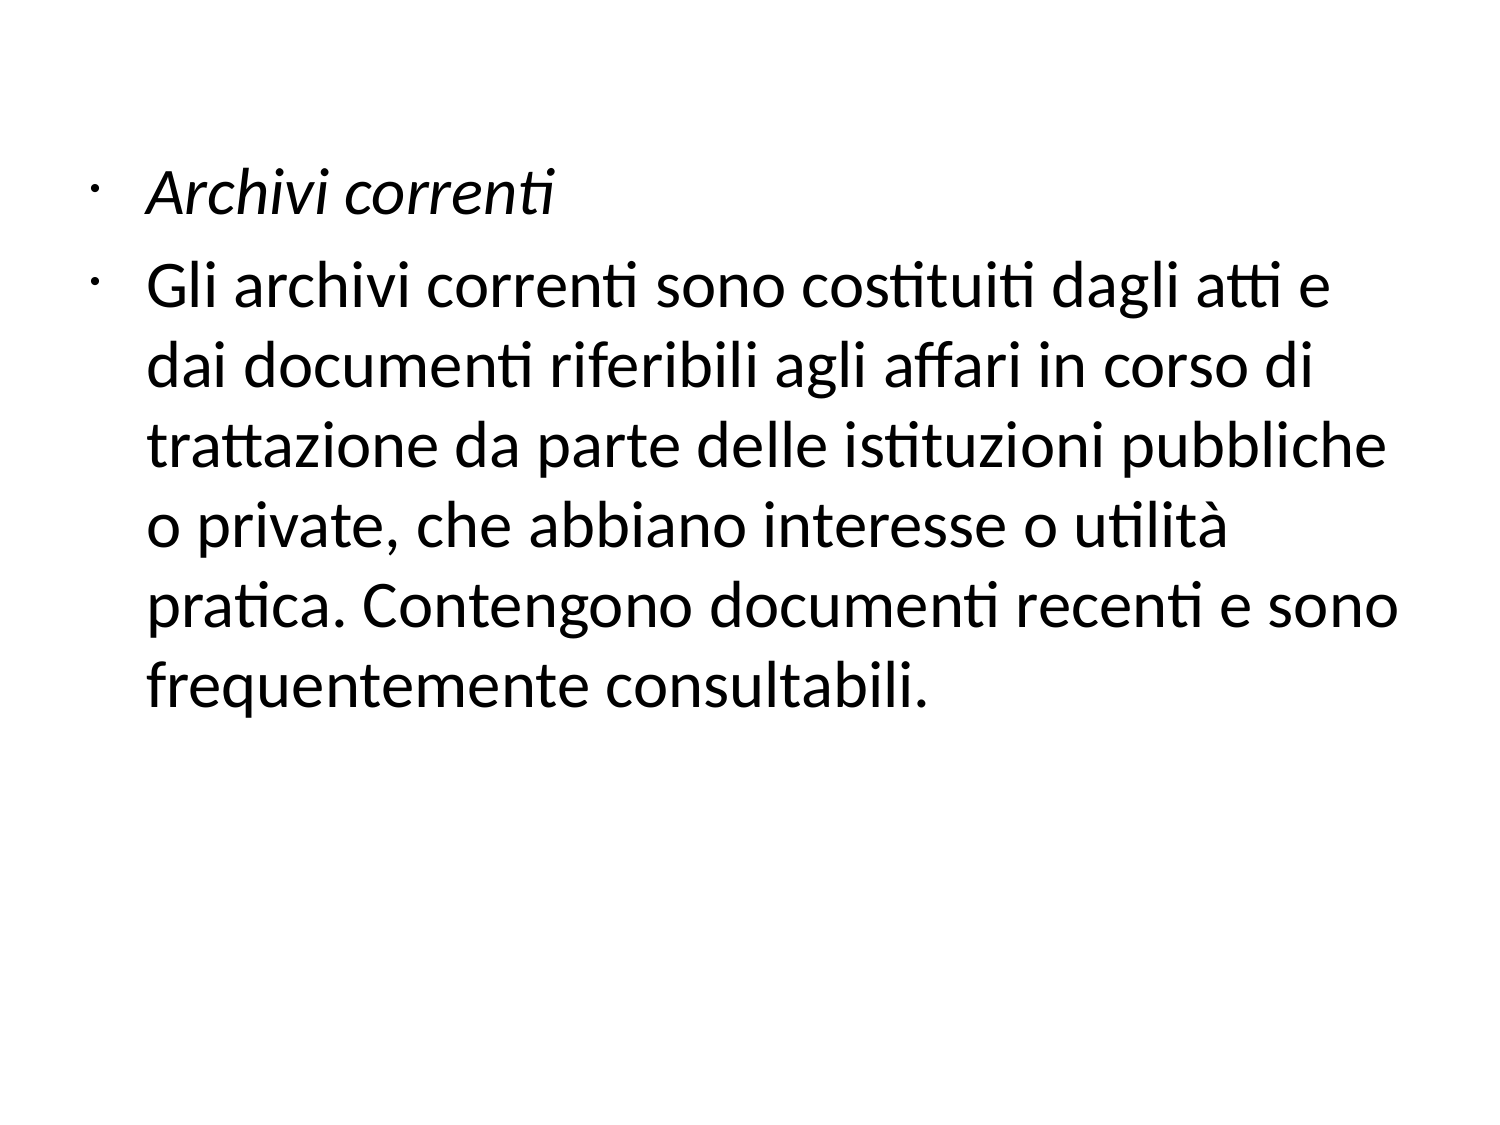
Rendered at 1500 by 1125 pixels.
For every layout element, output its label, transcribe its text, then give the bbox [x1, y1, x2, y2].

list Archivi correnti Gli archivi correnti sono costituiti dagli atti e dai documenti riferibili agli affari in corso di trattazione da parte delle istituzioni pubbliche o private, che abbiano interesse o utilità pratica. Contengono documenti recenti e sono frequentemente consultabili. [75, 140, 1425, 1005]
